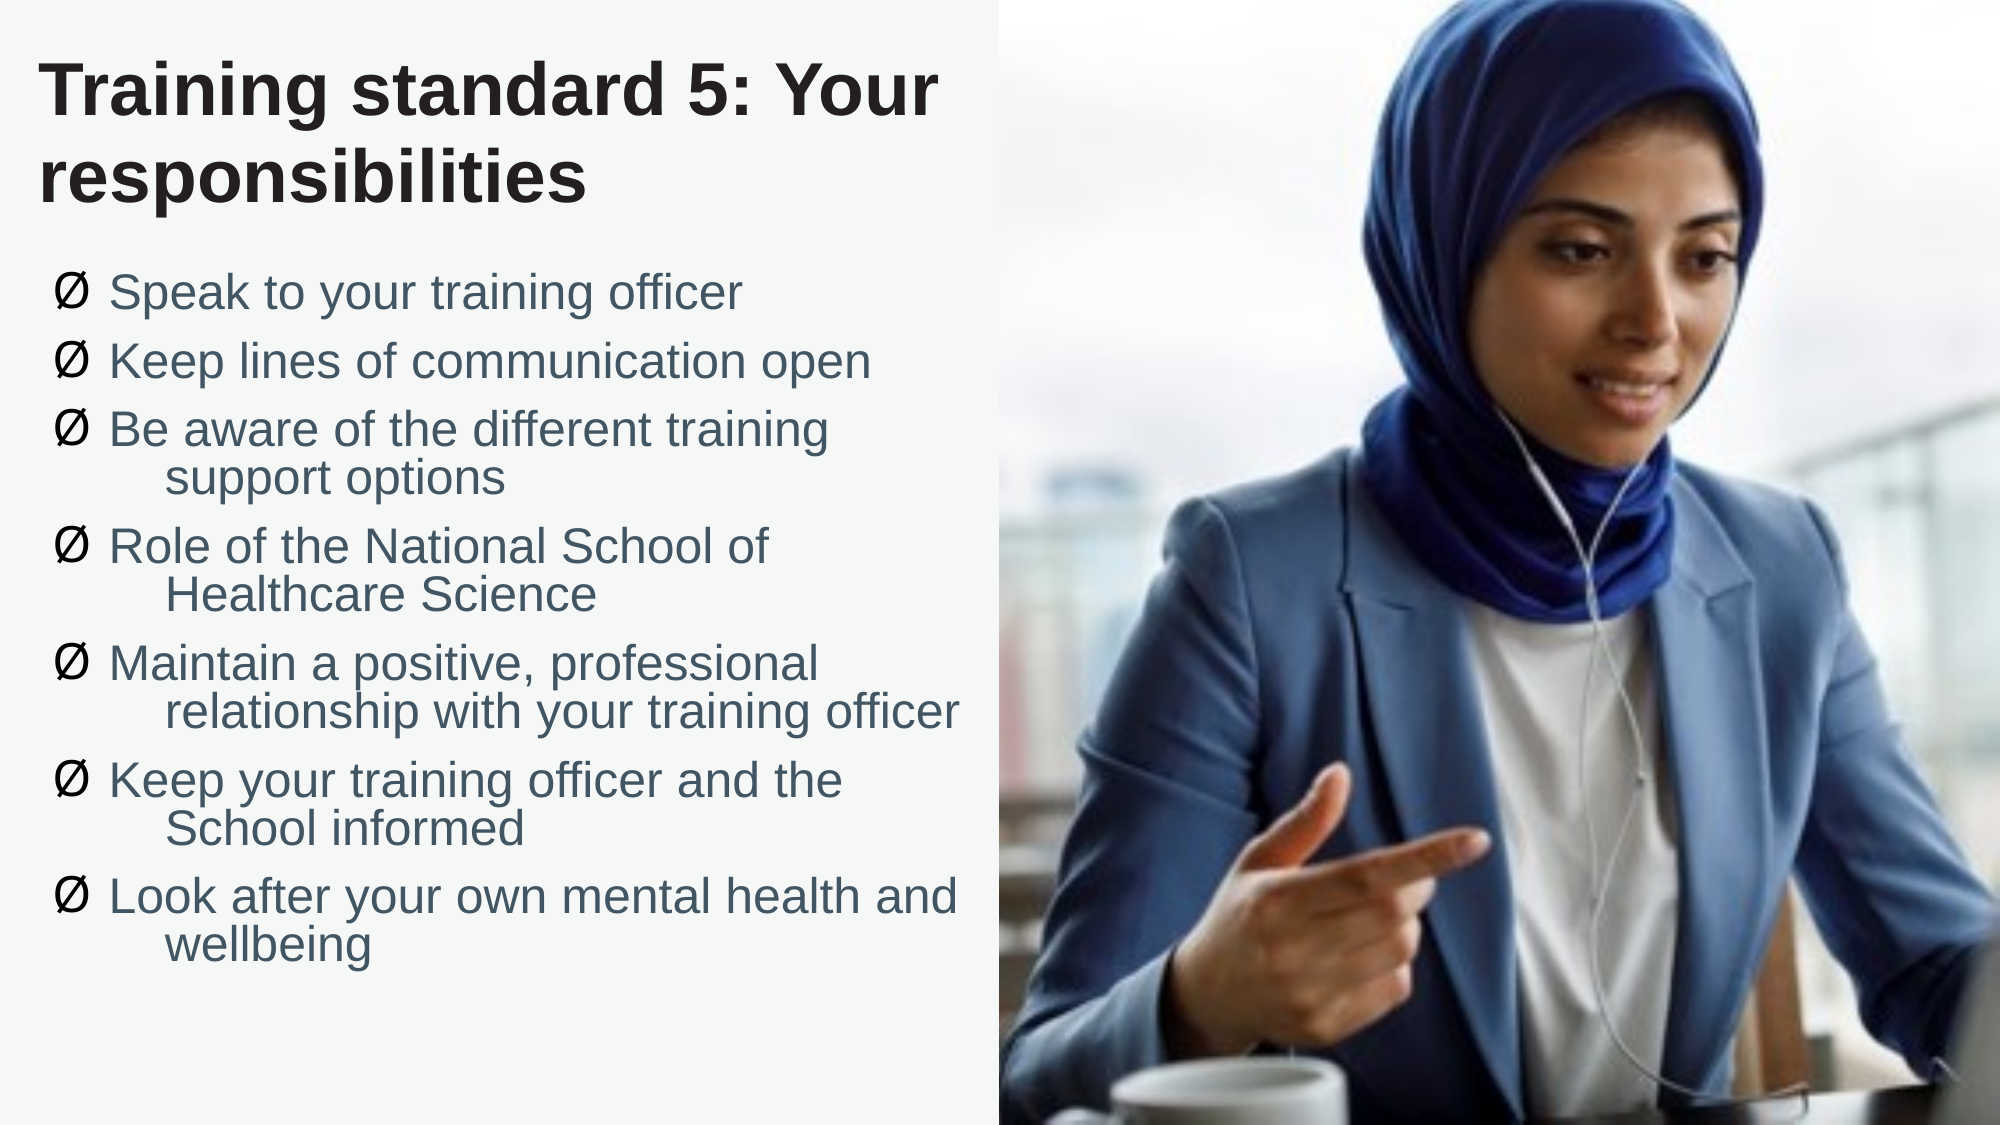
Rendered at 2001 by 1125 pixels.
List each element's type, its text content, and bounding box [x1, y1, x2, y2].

list Speak to your training officer Keep lines of communication open Be aware of the different training support options Role of the National School of Healthcare Science Maintain a positive, professional relationship with your training officer Keep your training officer and the School informed Look after your own mental health and wellbeing [37, 263, 979, 995]
title Training standard 5: Your responsibilities [23, 8, 993, 252]
picture [999, 0, 2000, 1125]
